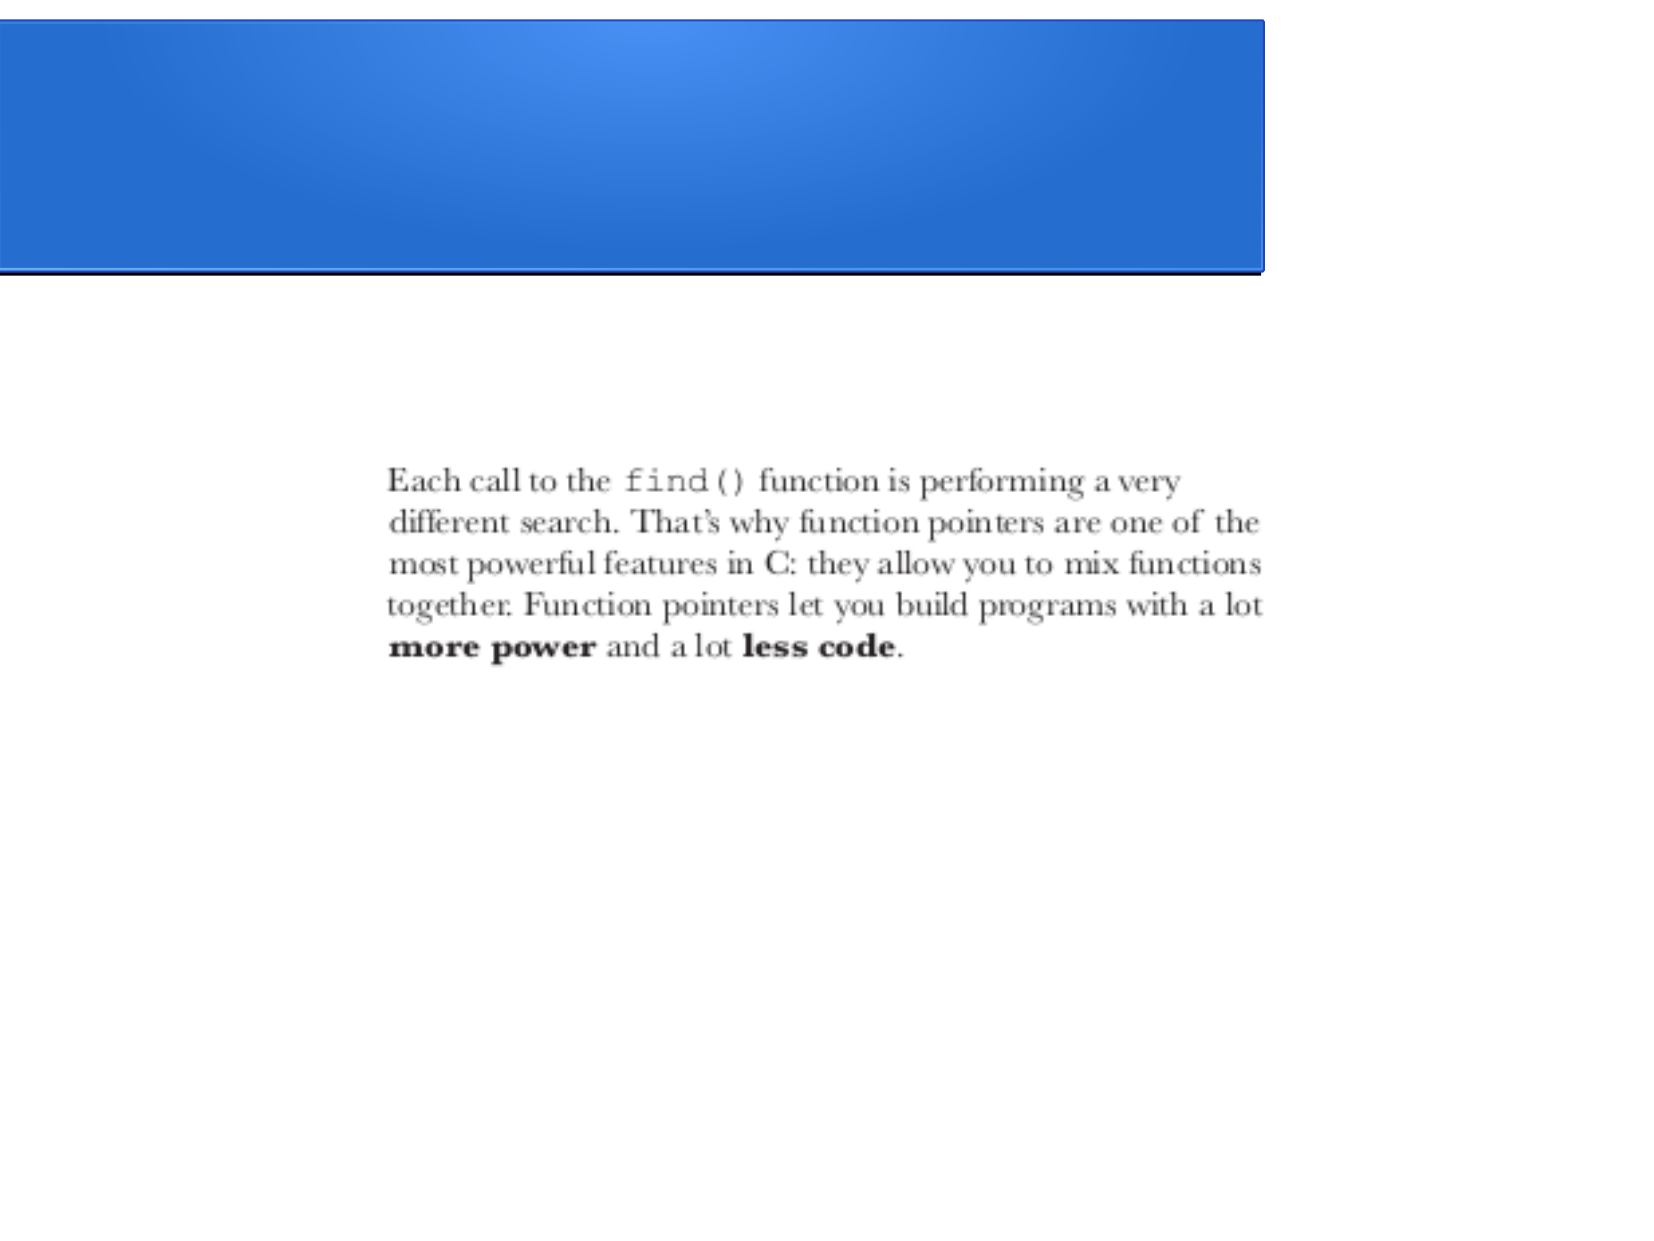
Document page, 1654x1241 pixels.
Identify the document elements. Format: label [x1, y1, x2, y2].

picture [366, 448, 1288, 709]
